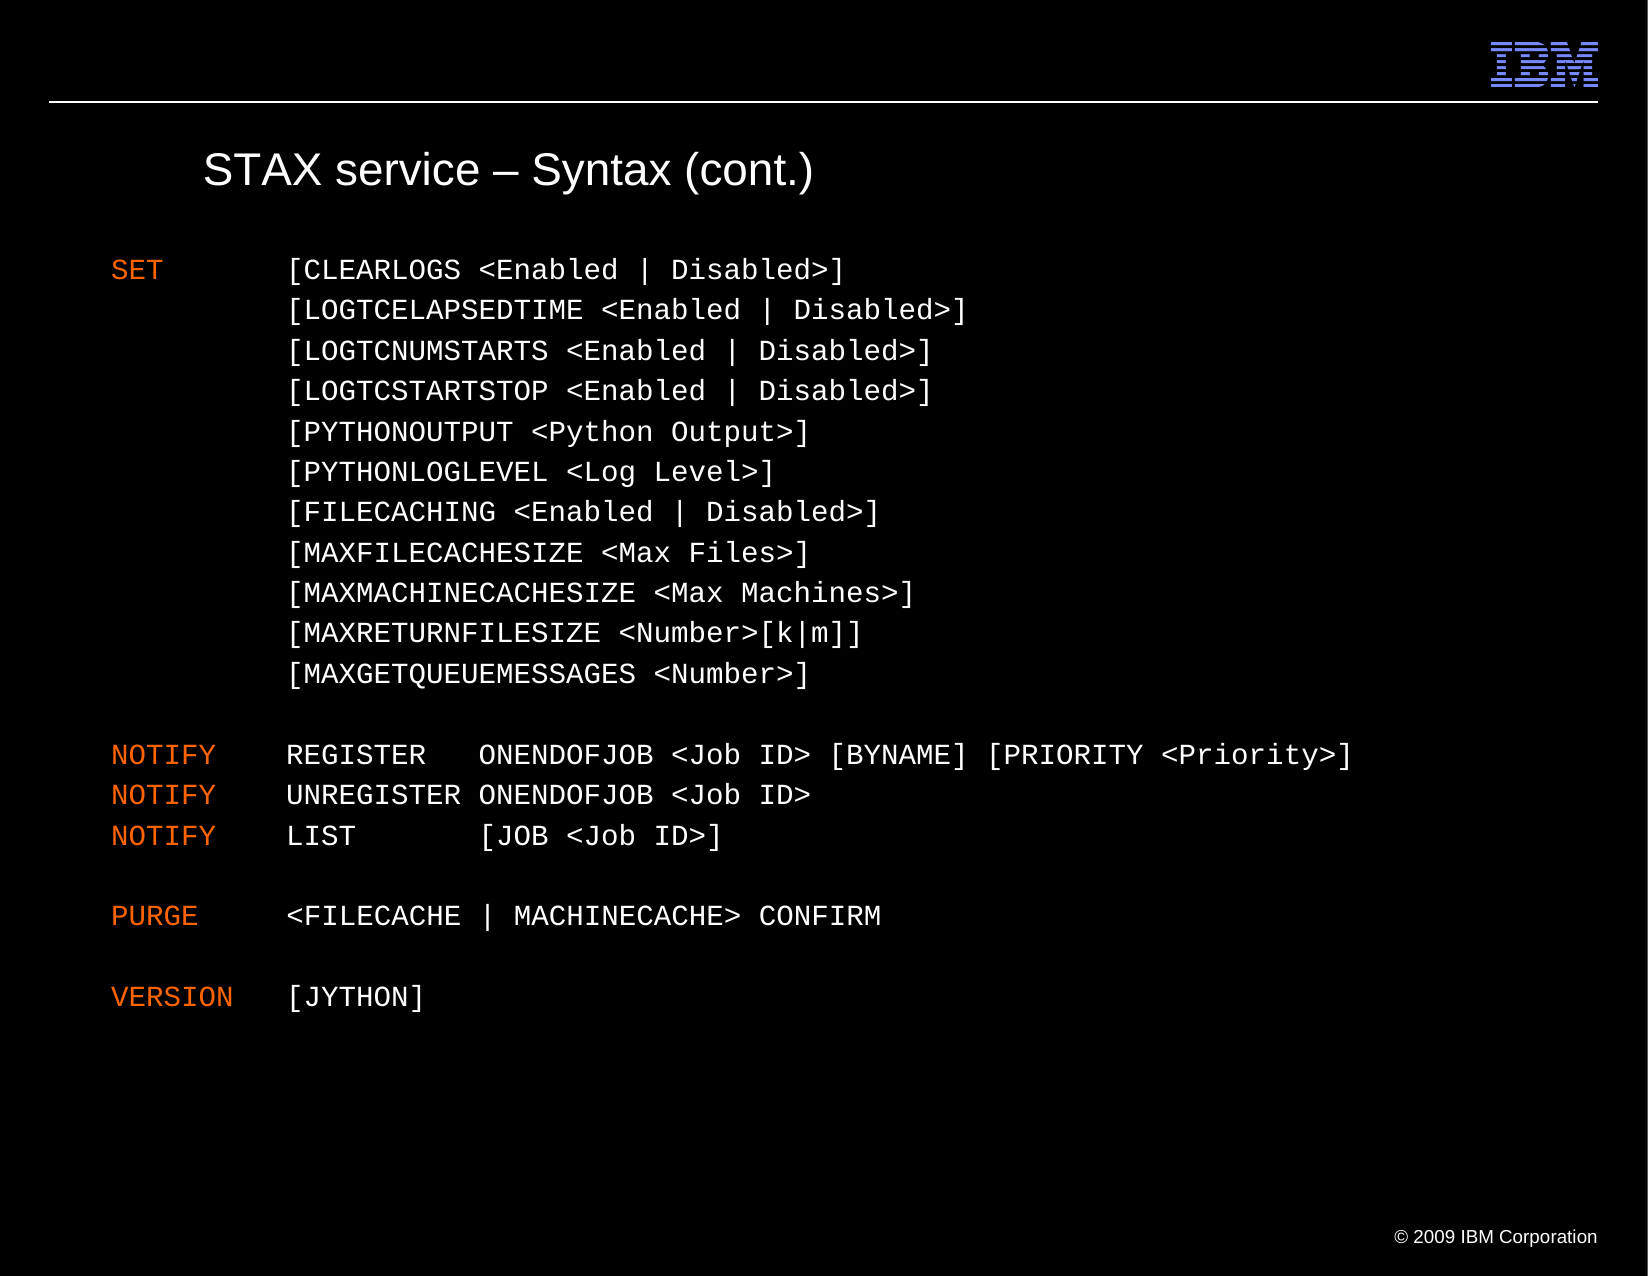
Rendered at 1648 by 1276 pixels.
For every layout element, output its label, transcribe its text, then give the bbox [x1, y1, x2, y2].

title STAX service – Syntax (cont.) [186, 137, 1648, 231]
text_box SET [CLEARLOGS <Enabled | Disabled>] [LOGTCELAPSEDTIME <Enabled | Disabled>] [LOGTCNUMSTARTS <Enabled | Disabled>] [LOGTCSTARTSTOP <Enabled | Disabled>] [PYTHONOUTPUT <Python Output>] [PYTHONLOGLEVEL <Log Level>] [FILECACHING <Enabled | Disabled>] [MAXFILECACHESIZE <Max Files>] [MAXMACHINECACHESIZE <Max Machines>] [MAXRETURNFILESIZE <Number>[k|m]] [MAXGETQUEUEMESSAGES <Number>] NOTIFY REGISTER ONENDOFJOB <Job ID> [BYNAME] [PRIORITY <Priority>] NOTIFY UNREGISTER ONENDOFJOB <Job ID> NOTIFY LIST [JOB <Job ID>] PURGE <FILECACHE | MACHINECACHE> CONFIRM VERSION [JYTHON] [111, 250, 1637, 1013]
picture [1491, 42, 1598, 87]
